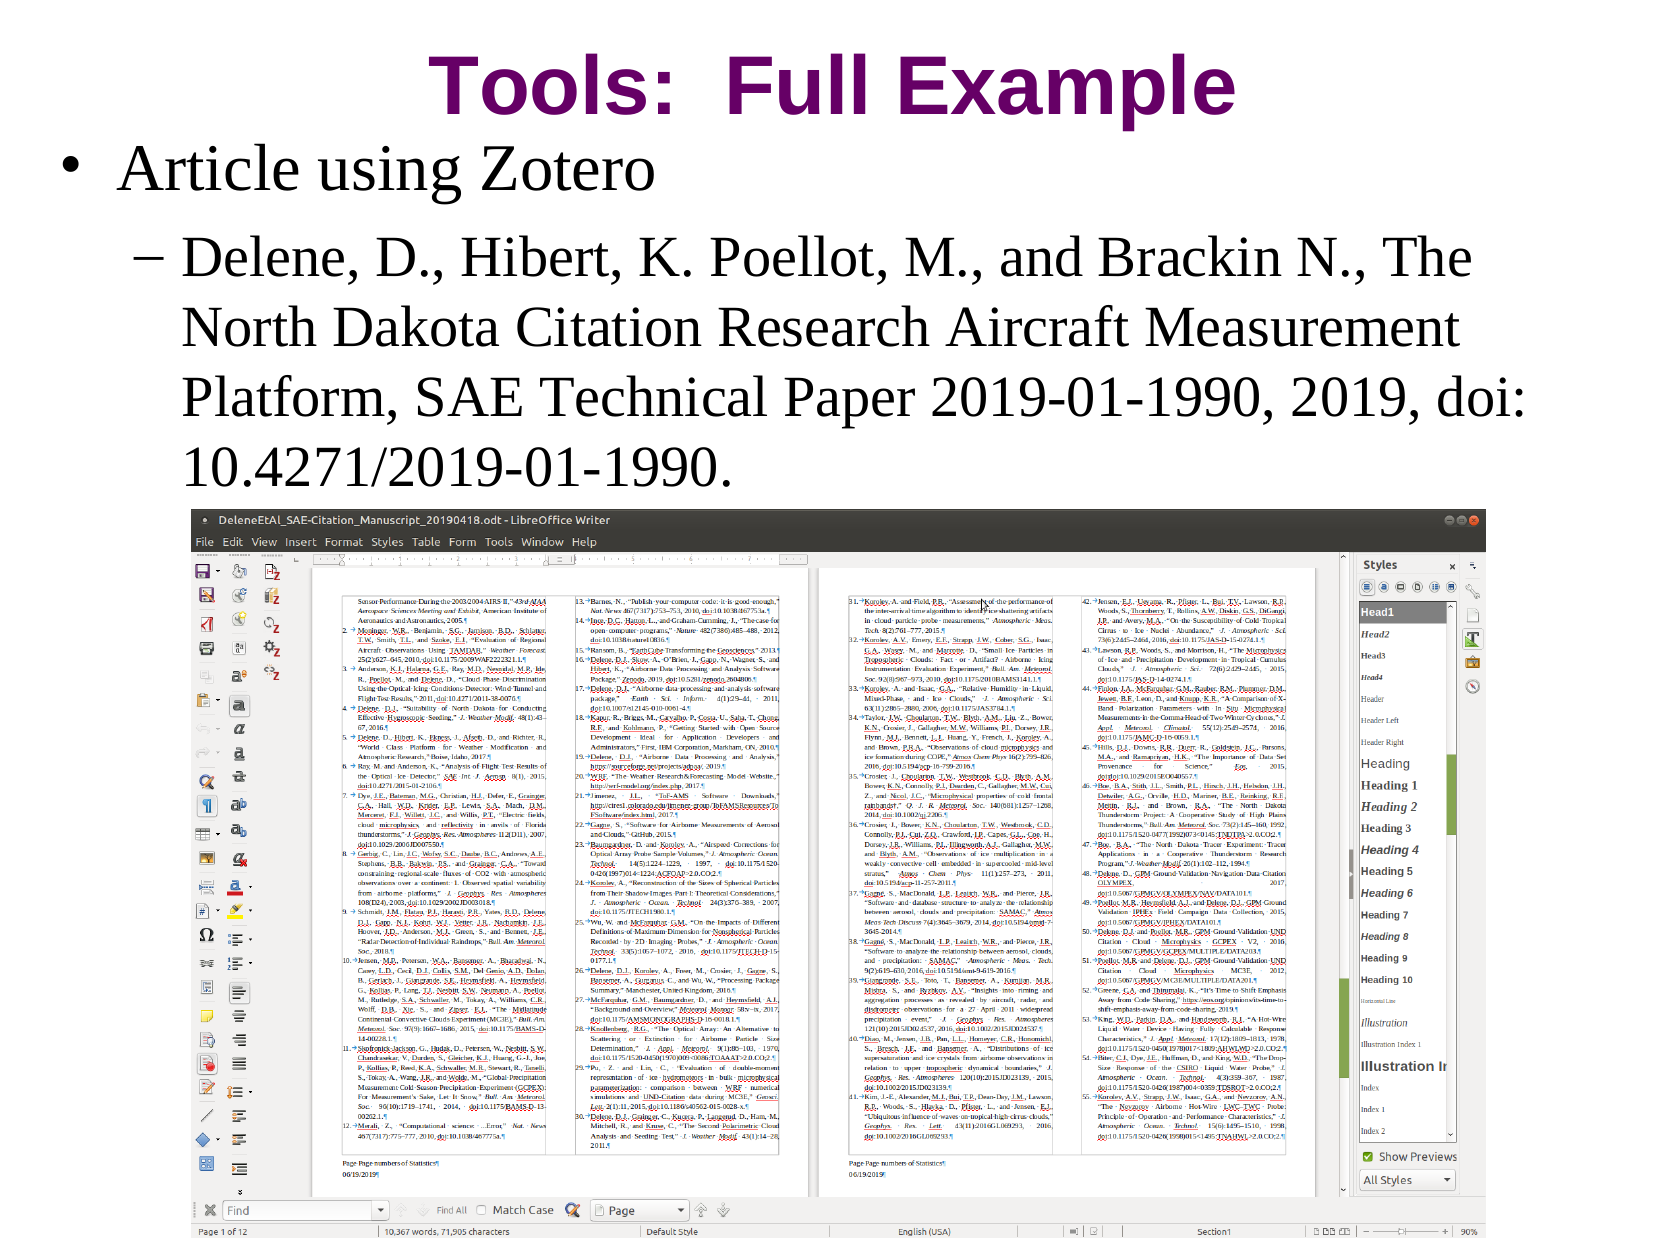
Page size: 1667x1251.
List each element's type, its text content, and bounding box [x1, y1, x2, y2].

picture [191, 509, 1486, 1238]
title Tools: Full Example [0, 23, 1667, 139]
list Article using Zotero Delene, D., Hibert, K. Poellot, M., and Brackin N., The North Dakota Citation Research Aircraft Measurement Platform, SAE Technical Paper 2019-01-1990, 2019, doi: 10.4271/2019-01-1990. [45, 116, 1636, 1202]
